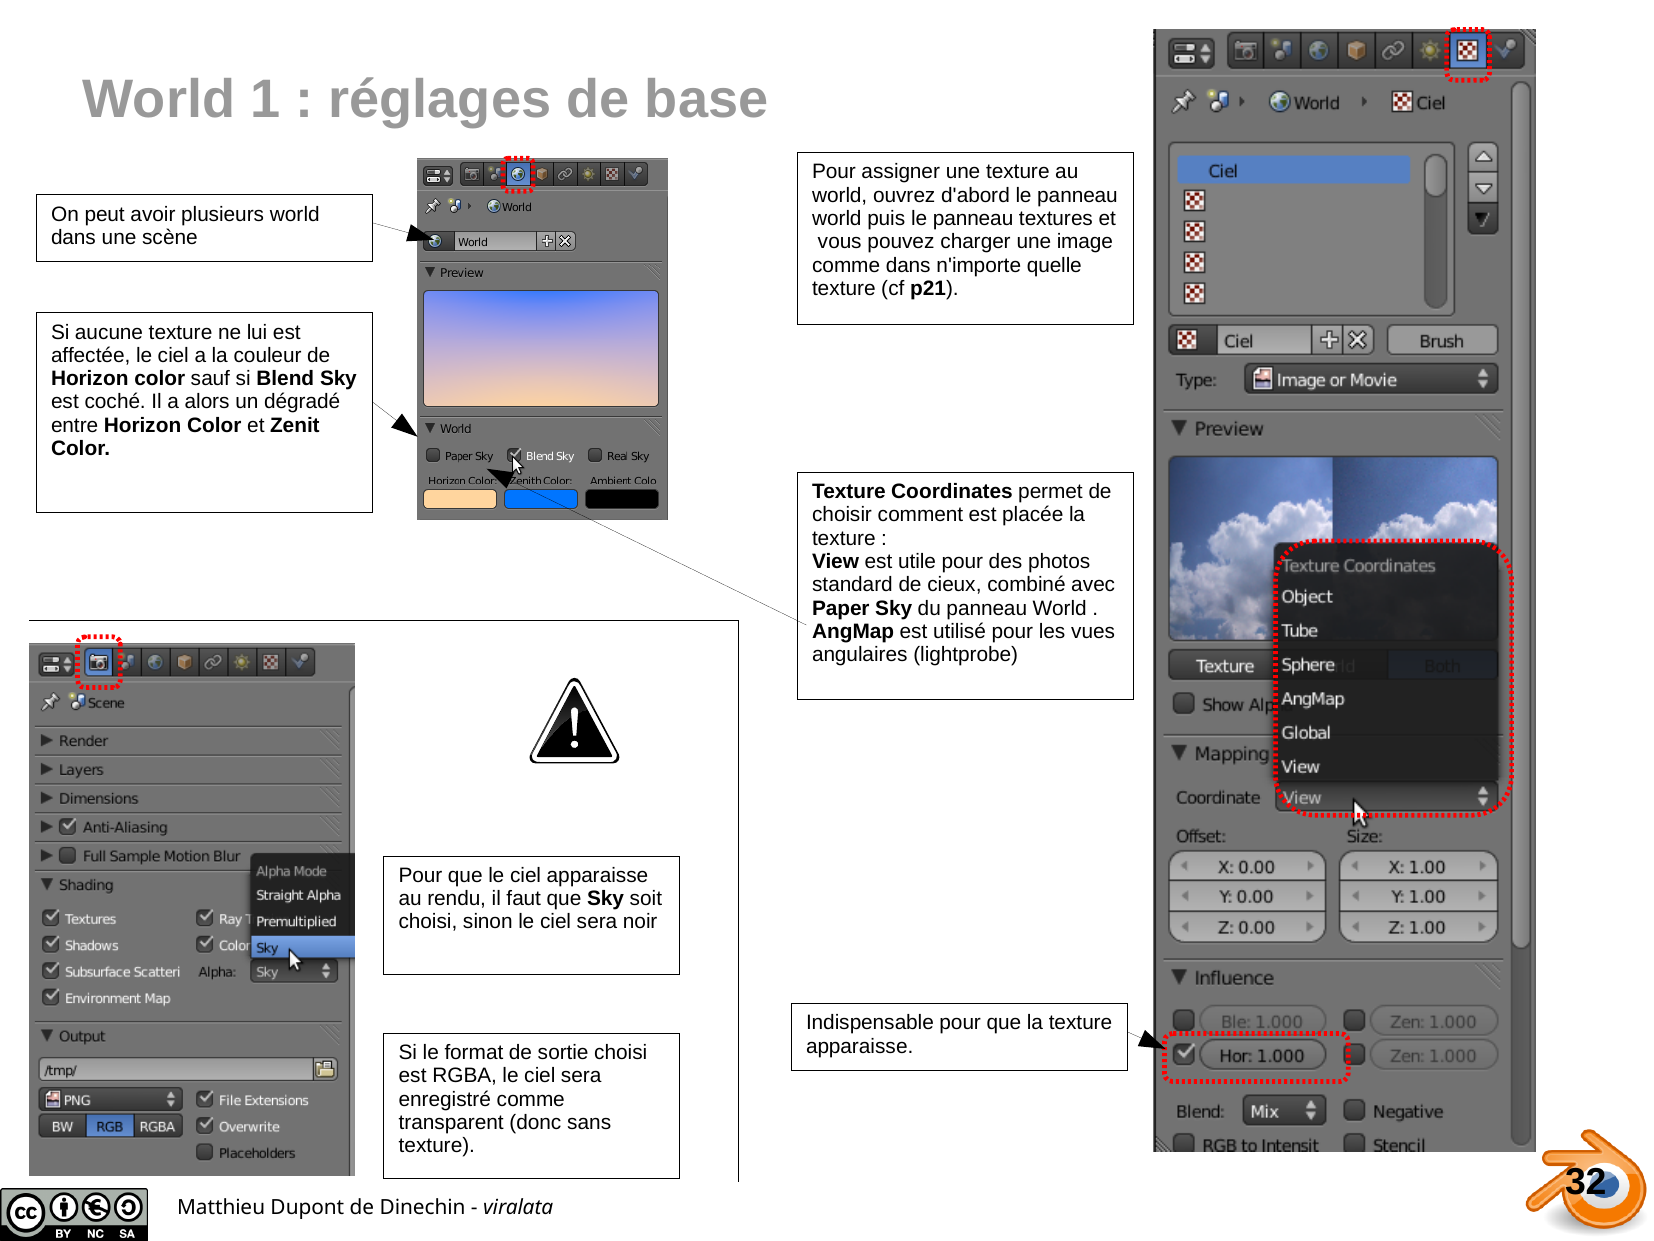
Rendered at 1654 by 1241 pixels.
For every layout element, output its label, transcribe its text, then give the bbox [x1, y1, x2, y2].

text_box Indispensable pour que la texture apparaisse. [791, 1003, 1128, 1071]
picture [29, 643, 355, 1176]
text_box Si aucune texture ne lui est affectée, le ciel a la couleur de Horizon color sauf si Blend Sky est coché. Il a alors un dégradé entre Horizon Color et Zenit Color. [36, 312, 373, 513]
text_box Si le format de sortie choisi est RGBA, le ciel sera enregistré comme transparent (donc sans texture). [383, 1033, 680, 1179]
text_box On peut avoir plusieurs world dans une scène [36, 194, 373, 262]
picture [524, 670, 625, 771]
text_box Pour que le ciel apparaisse au rendu, il faut que Sky soit choisi, sinon le ciel sera noir [383, 856, 680, 975]
picture [1153, 141, 1648, 1241]
text_box Pour assigner une texture au world, ouvrez d'abord le panneau world puis le panneau textures et vous pouvez charger une image comme dans n'importe quelle texture (cf p21). [797, 152, 1134, 325]
picture [0, 1188, 148, 1241]
title World 1 : réglages de base [82, 56, 1565, 141]
picture [417, 158, 668, 520]
text_box Texture Coordinates permet de choisir comment est placée la texture : View est utile pour des photos standard de cieux, combiné avec Paper Sky du panneau World . AngMap est utilisé pour les vues angulaires (lightprobe) [797, 472, 1134, 700]
picture [1153, 29, 1536, 56]
